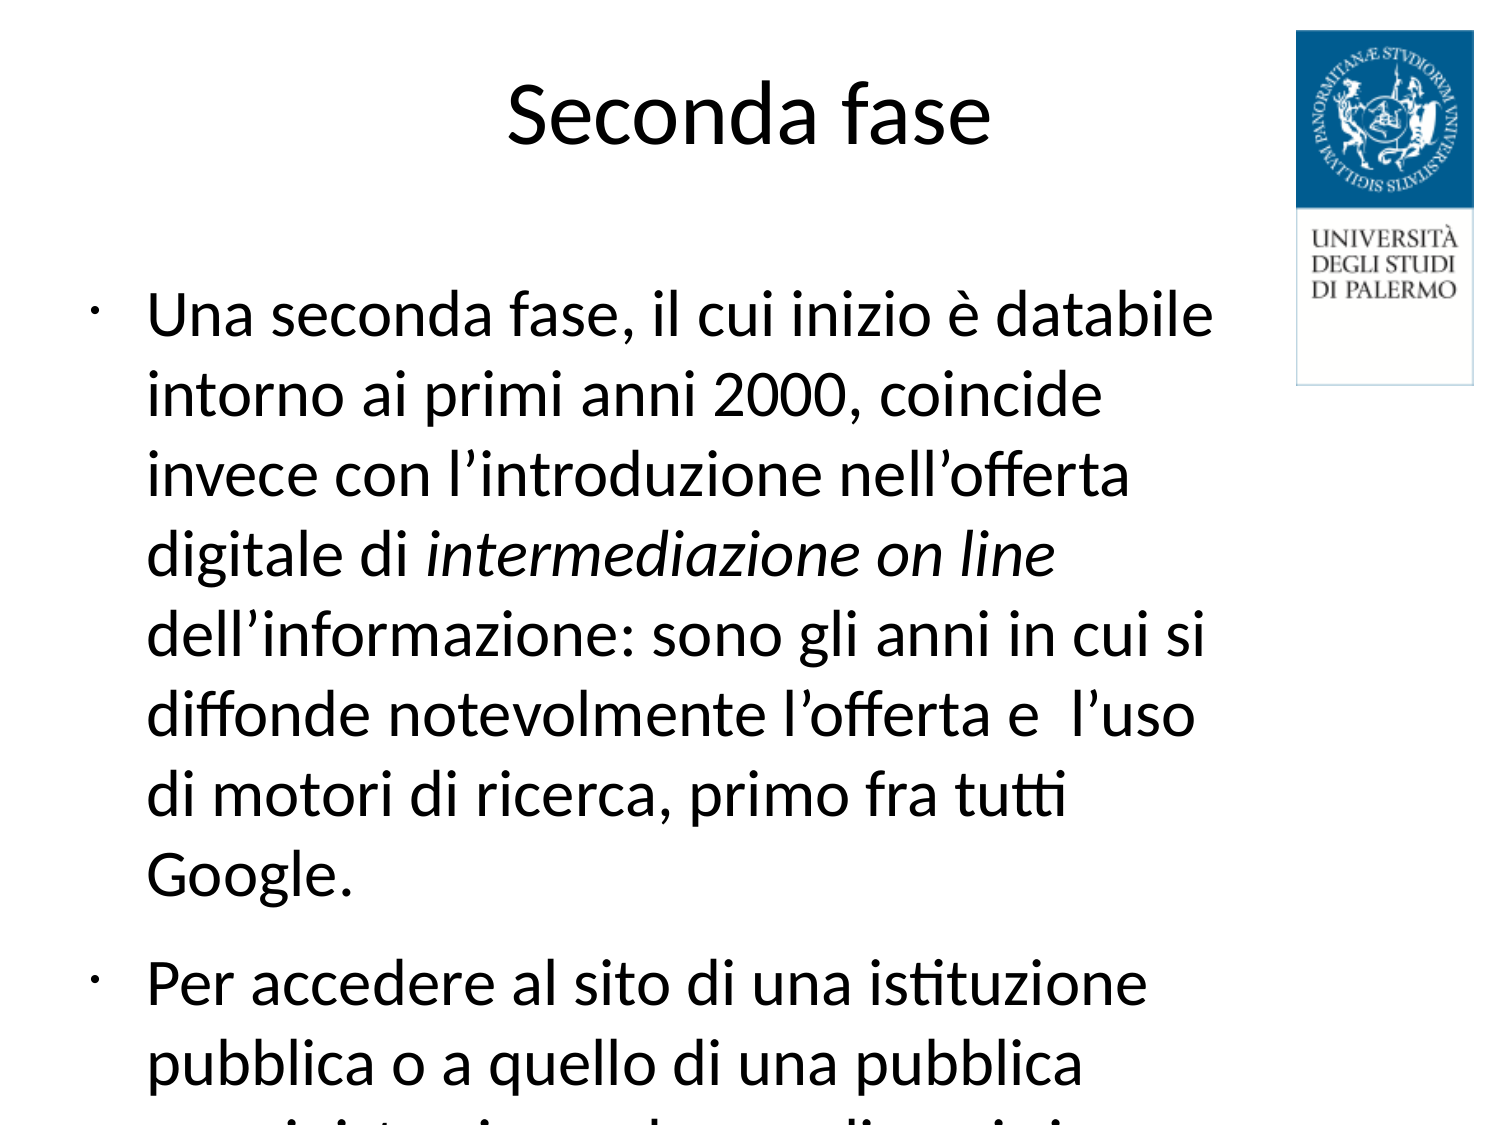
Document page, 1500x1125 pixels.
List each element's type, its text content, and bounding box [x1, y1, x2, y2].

picture [1296, 30, 1474, 386]
list Una seconda fase, il cui inizio è databile intorno ai primi anni 2000, coincide invece con l’introduzione nell’offerta digitale di intermediazione on line dell’informazione: sono gli anni in cui si diffonde notevolmente l’offerta e l’uso di motori di ricerca, primo fra tutti Google. Per accedere al sito di una istituzione pubblica o a quello di una pubblica amministrazione, da quegli anni si comincia ad utilizzare il motore di ricerca. [75, 262, 1235, 1005]
title Seconda fase [75, 45, 1296, 233]
